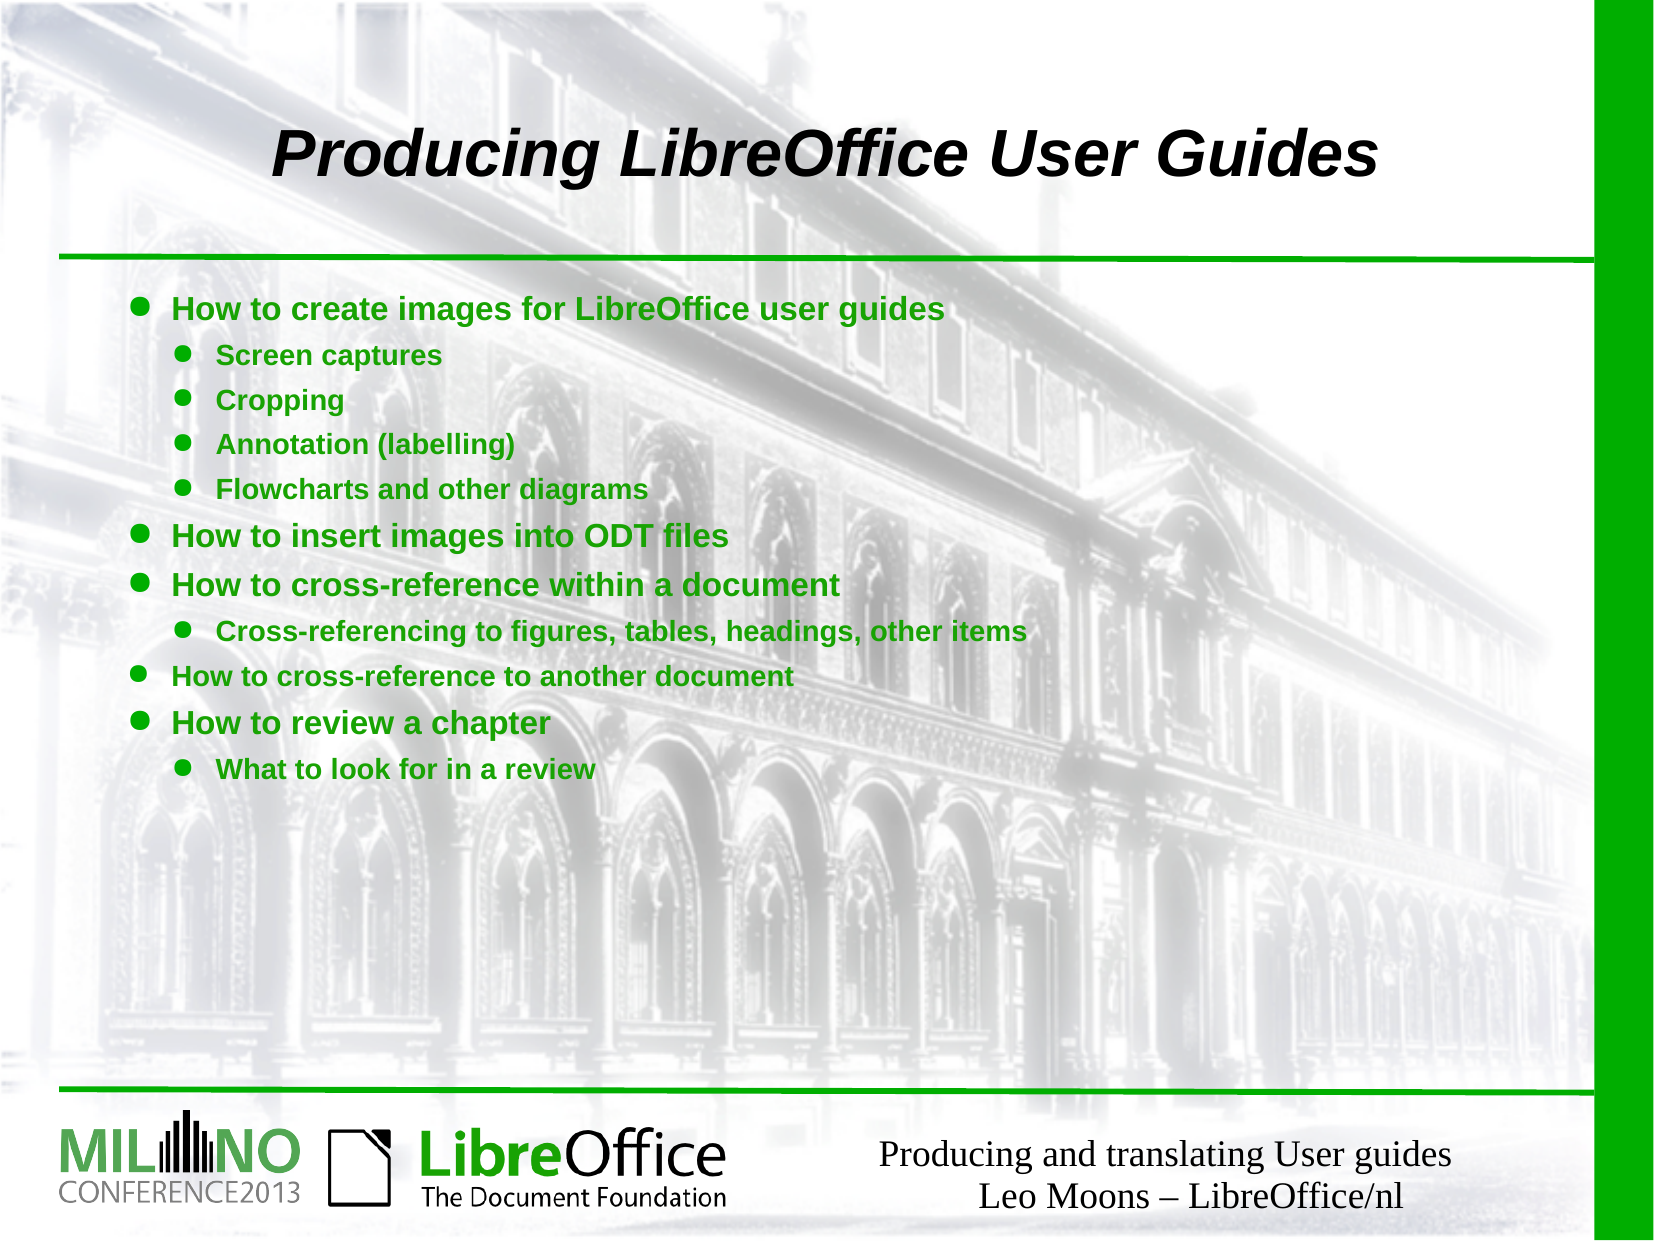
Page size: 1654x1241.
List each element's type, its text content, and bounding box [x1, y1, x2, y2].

title Producing LibreOffice User Guides [82, 49, 1571, 257]
picture [0, 1, 1594, 1241]
list How to create images for LibreOffice user guides Screen captures Cropping Annotation (labelling) Flowcharts and other diagrams How to insert images into ODT files How to cross-reference within a document Cross-referencing to figures, tables, headings, other items How to cross-reference to another document How to review a chapter What to look for in a review [82, 290, 1571, 1010]
text_box Producing and translating User guides Leo Moons – LibreOffice/nl [864, 1126, 1519, 1224]
